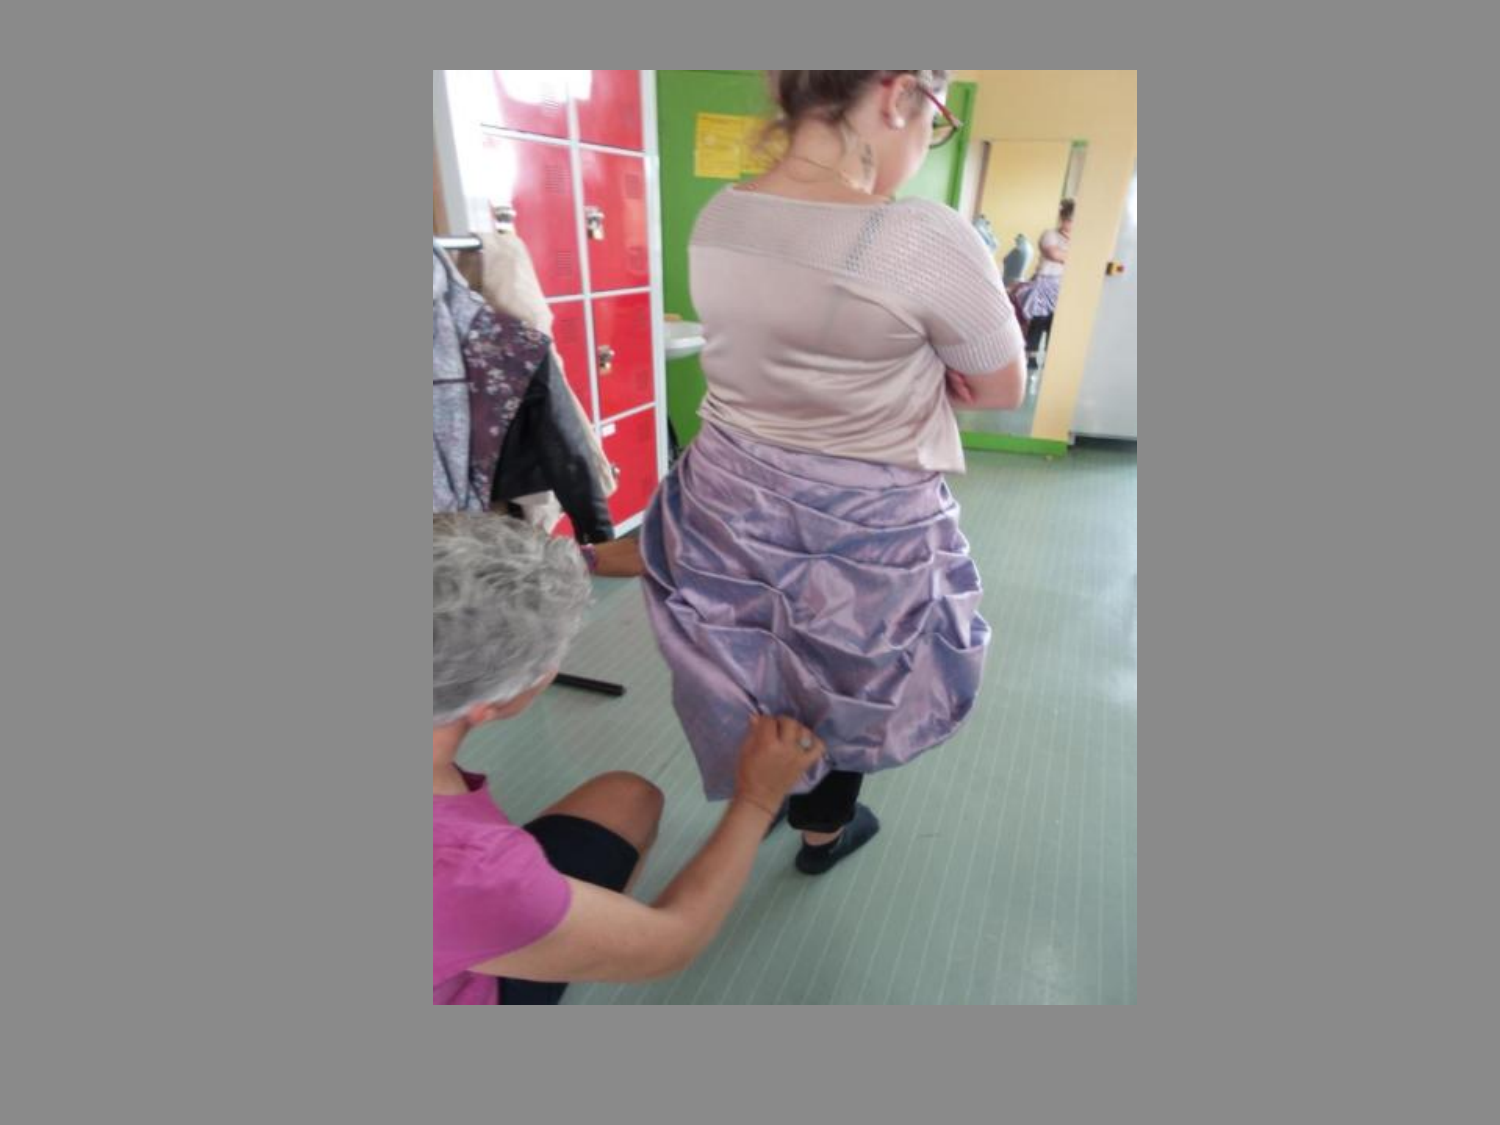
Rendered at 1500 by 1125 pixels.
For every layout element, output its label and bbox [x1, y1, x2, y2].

picture [433, 70, 1137, 1005]
title [75, 45, 1425, 233]
